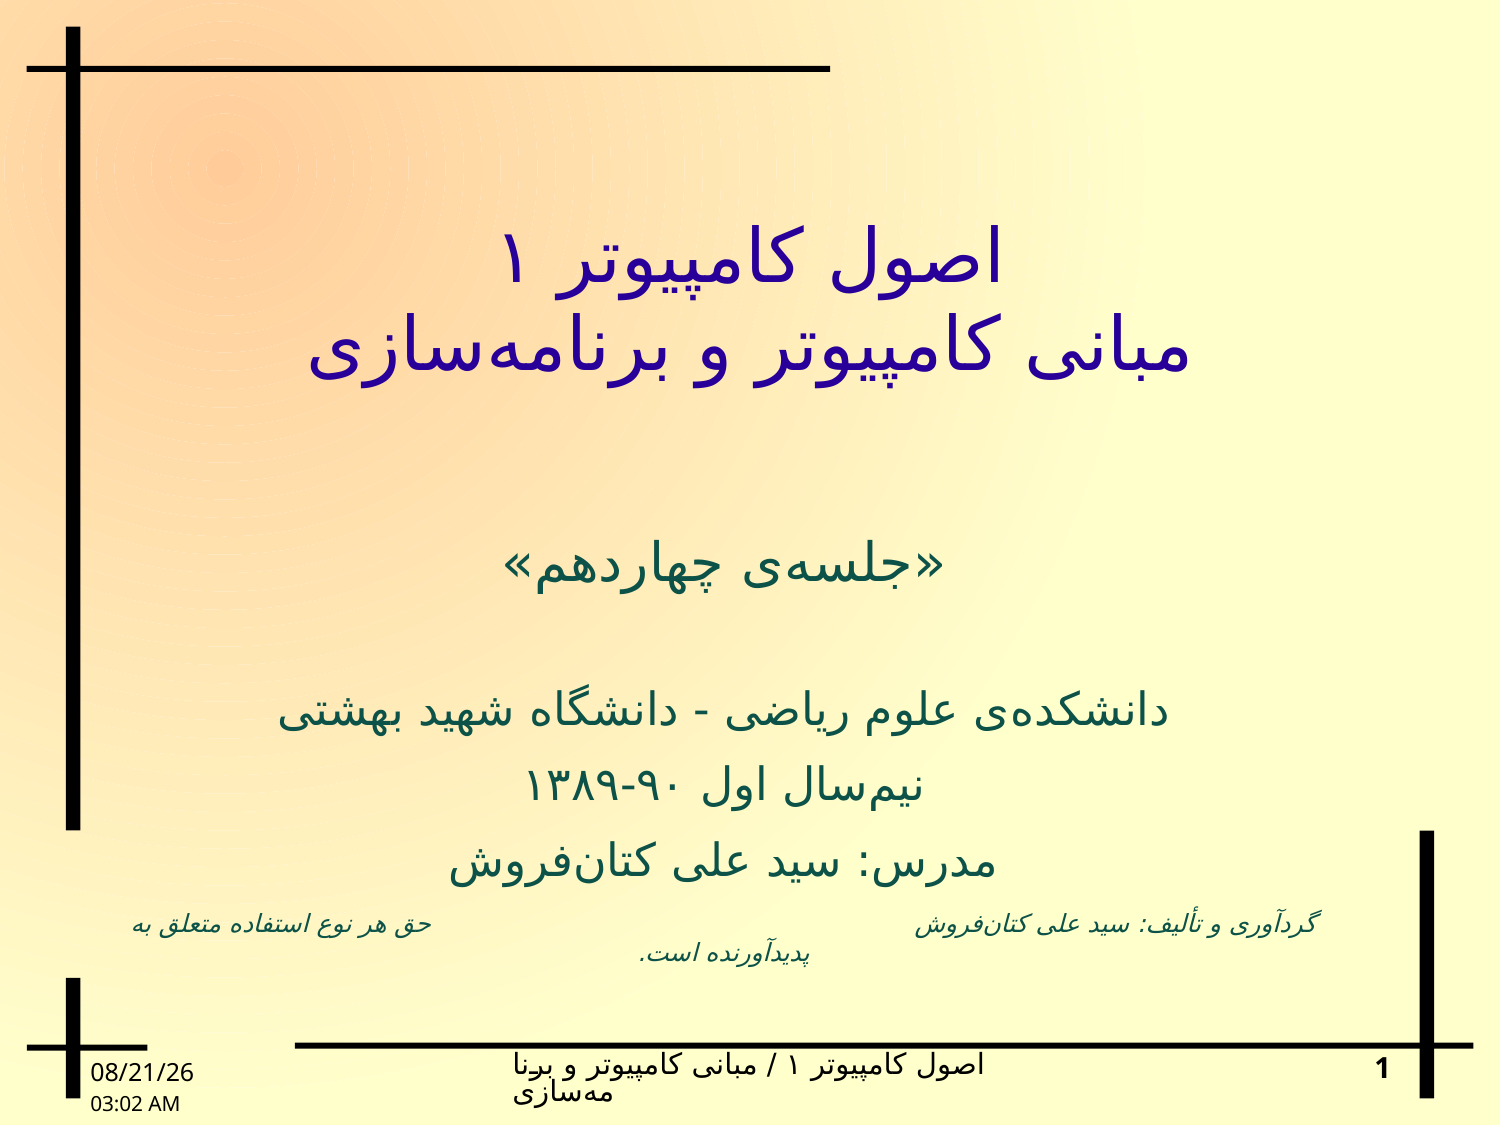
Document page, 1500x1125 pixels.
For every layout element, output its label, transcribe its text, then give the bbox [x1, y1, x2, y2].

list «جلسه‌ی چهاردهم» دانشکده‌ی علوم ریاضی - دانشگاه شهید بهشتی نیم‌سال اول ۹۰-۱۳۸۹ مدرس: سید علی کتان‌فروش گردآوری و تألیف: سید علی کتان‌فروش حق هر نوع استفاده متعلق به پدیدآورنده است. [89, 530, 1411, 1041]
title اصول کامپیوتر ۱ مبانی کامپیوتر و برنامه‌سازی [109, 177, 1391, 424]
